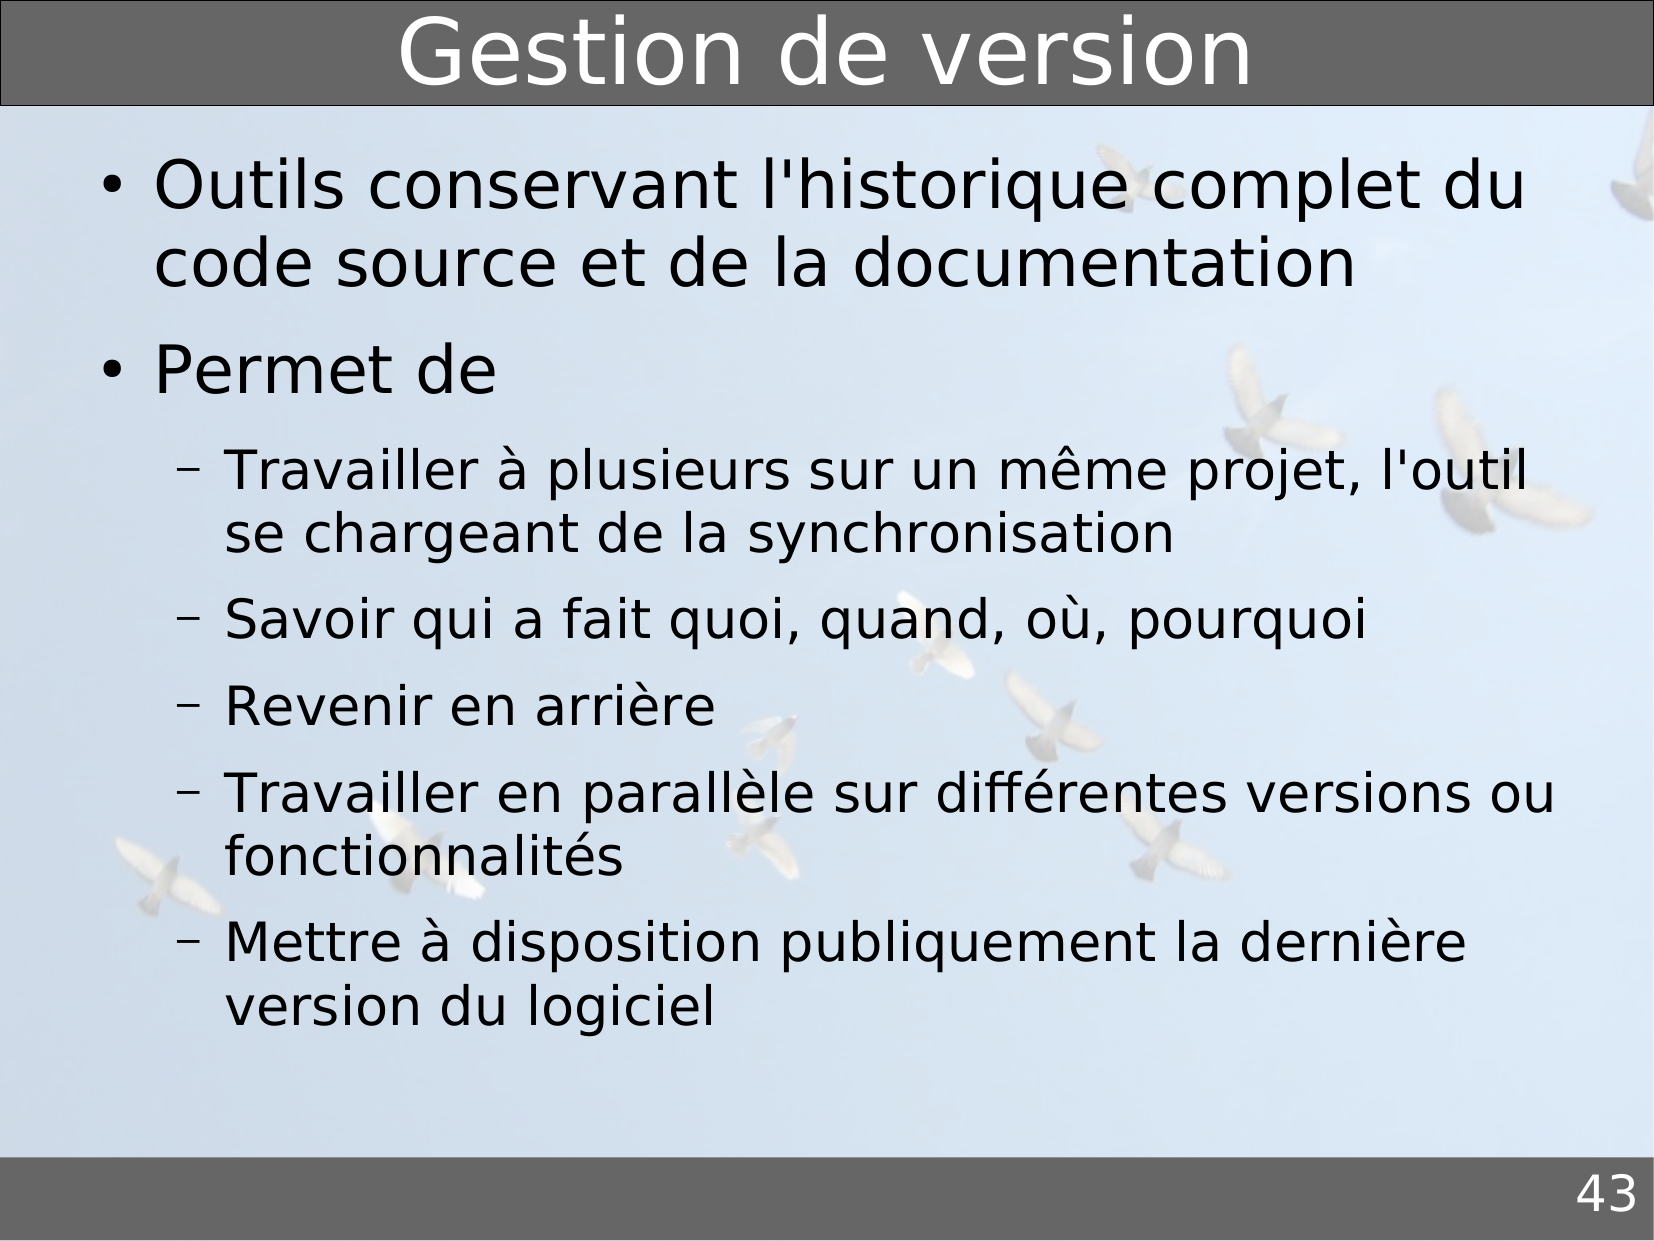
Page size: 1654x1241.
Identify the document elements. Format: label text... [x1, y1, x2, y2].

list Outils conservant l'historique complet du code source et de la documentation Permet de Travailler à plusieurs sur un même projet, l'outil se chargeant de la synchronisation Savoir qui a fait quoi, quand, où, pourquoi Revenir en arrière Travailler en parallèle sur différentes versions ou fonctionnalités Mettre à disposition publiquement la dernière version du logiciel [82, 146, 1571, 1094]
title Gestion de version [0, 0, 1654, 107]
